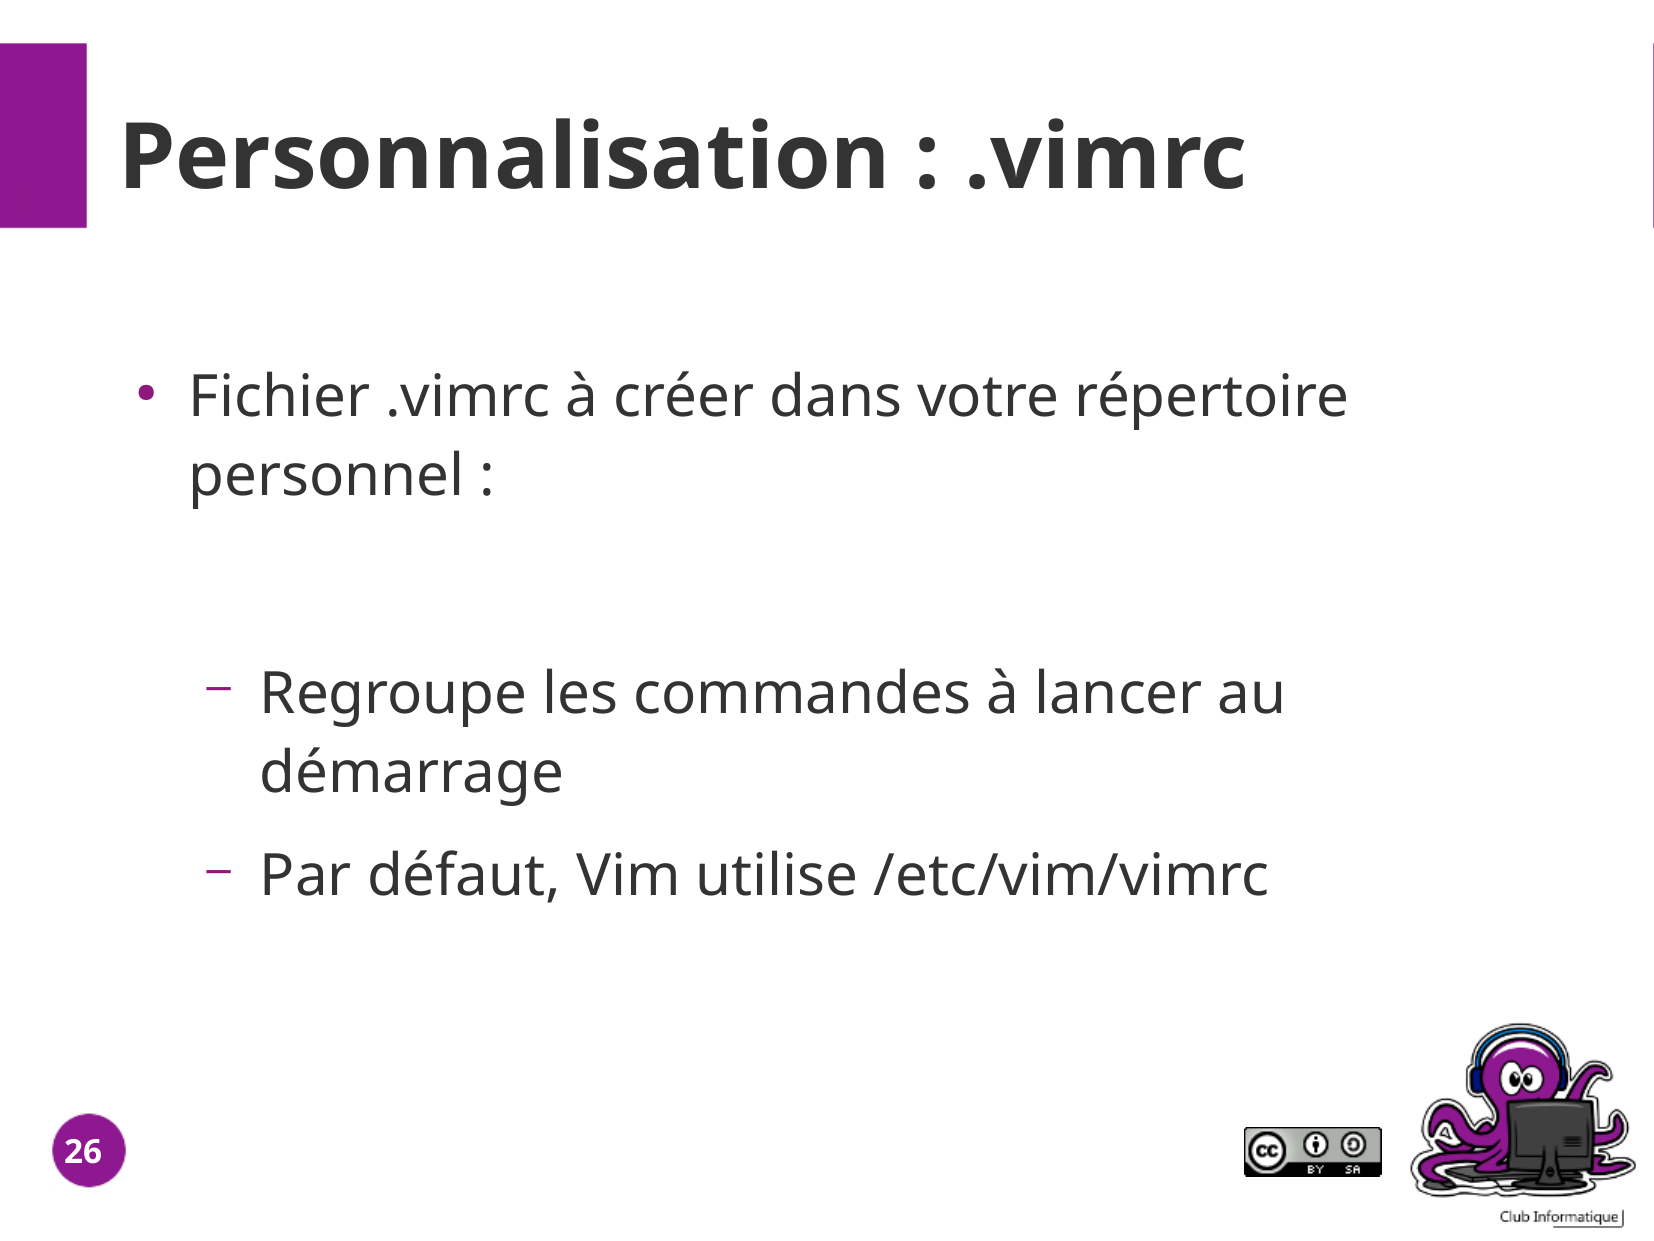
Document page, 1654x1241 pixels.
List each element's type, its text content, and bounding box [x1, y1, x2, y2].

title Personnalisation : .vimrc [118, 49, 1571, 257]
list Fichier .vimrc à créer dans votre répertoire personnel : Regroupe les commandes à lancer au démarrage Par défaut, Vim utilise /etc/vim/vimrc [118, 354, 1536, 1074]
picture [0, 0, 1654, 1241]
